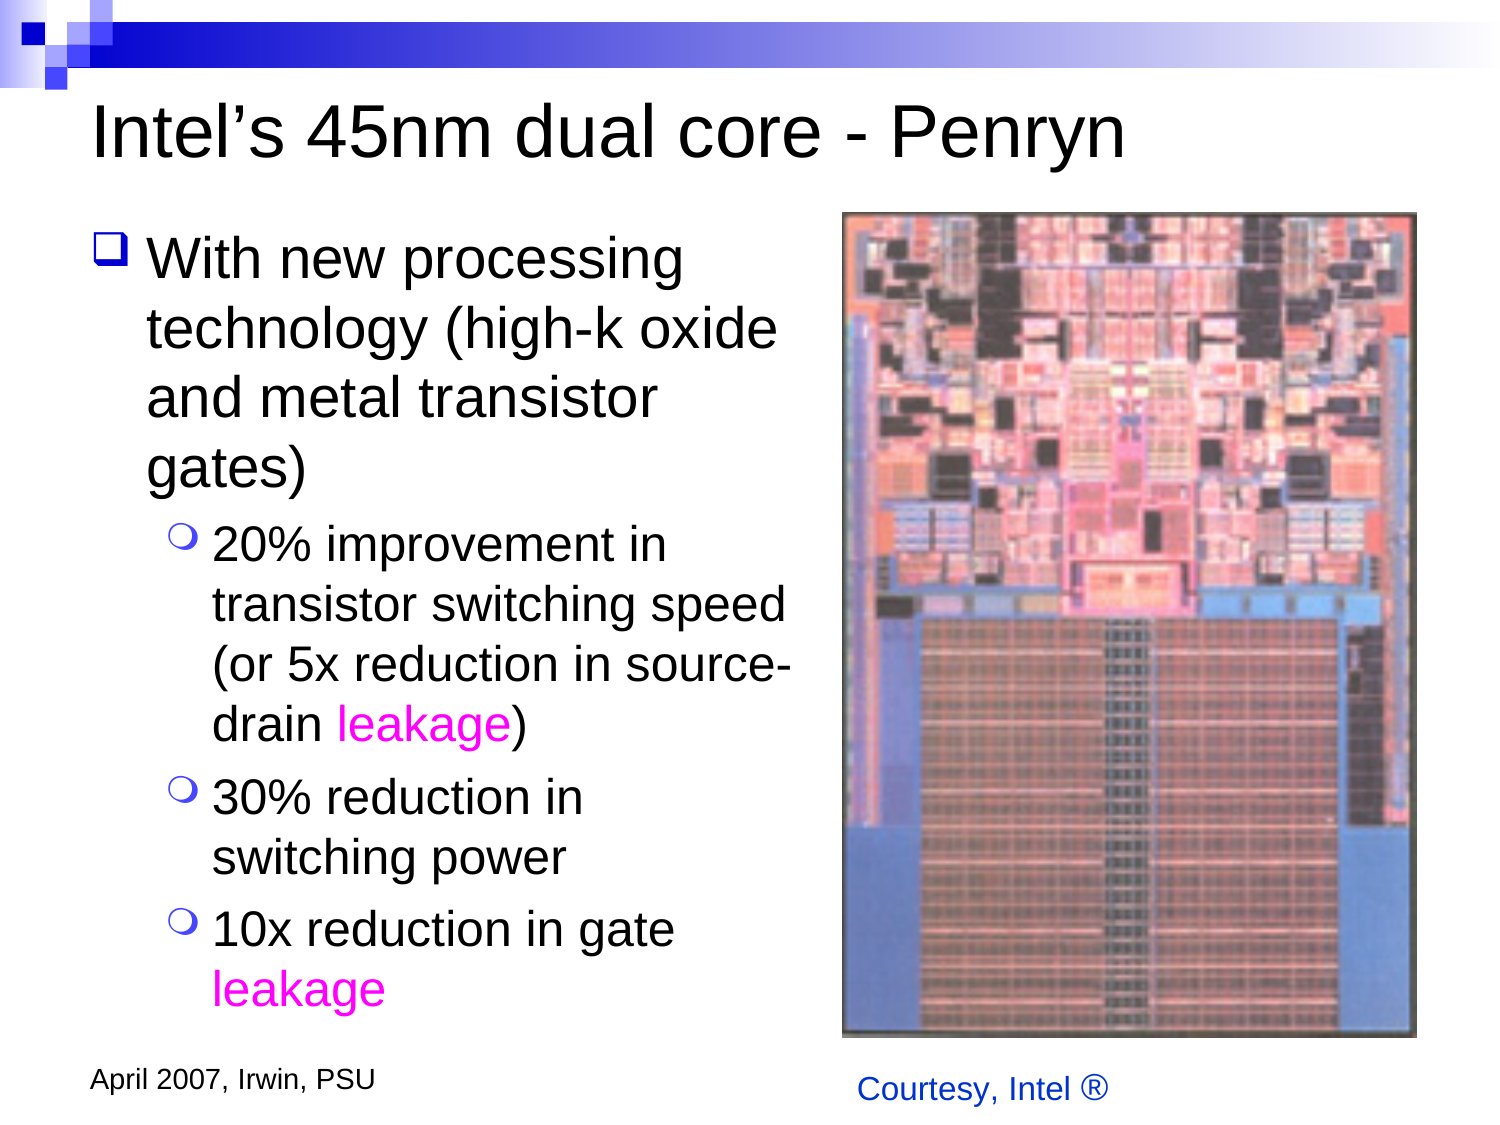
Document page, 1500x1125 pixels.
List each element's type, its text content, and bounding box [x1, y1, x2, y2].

list With new processing technology (high-k oxide and metal transistor gates) 20% improvement in transistor switching speed (or 5x reduction in source-drain leakage) 30% reduction in switching power 10x reduction in gate leakage [74, 212, 811, 1038]
text_box Courtesy, Intel ® [842, 1055, 1124, 1117]
text_box April 2007, Irwin, PSU [74, 1038, 426, 1103]
title Intel’s 45nm dual core - Penryn [75, 74, 1426, 175]
picture [842, 212, 1417, 1038]
